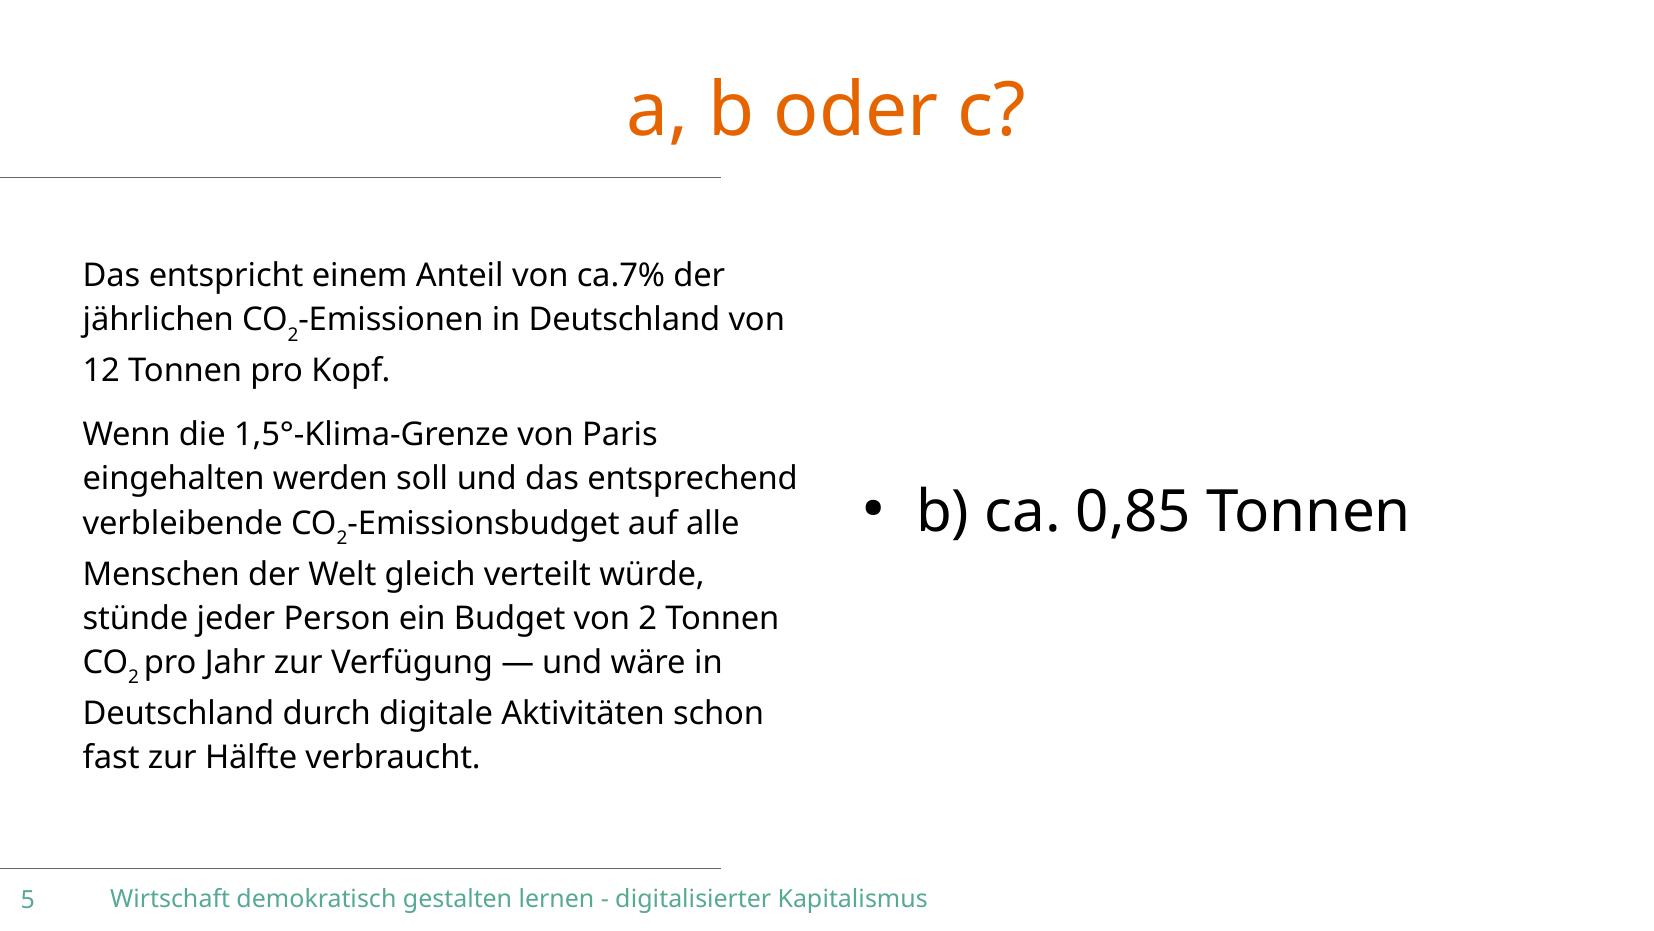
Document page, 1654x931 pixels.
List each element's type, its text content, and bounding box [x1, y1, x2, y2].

list Das entspricht einem Anteil von ca.7% der jährlichen CO2-Emissionen in Deutschland von 12 Tonnen pro Kopf. Wenn die 1,5°-Klima-Grenze von Paris eingehalten werden soll und das entsprechend verbleibende CO2-Emissionsbudget auf alle Menschen der Welt gleich verteilt würde, stünde jeder Person ein Budget von 2 Tonnen CO2 pro Jahr zur Verfügung — und wäre in Deutschland durch digitale Aktivitäten schon fast zur Hälfte verbraucht. [82, 251, 809, 792]
title a, b oder c? [82, 54, 1571, 143]
list b) ca. 0,85 Tonnen [845, 251, 1572, 792]
